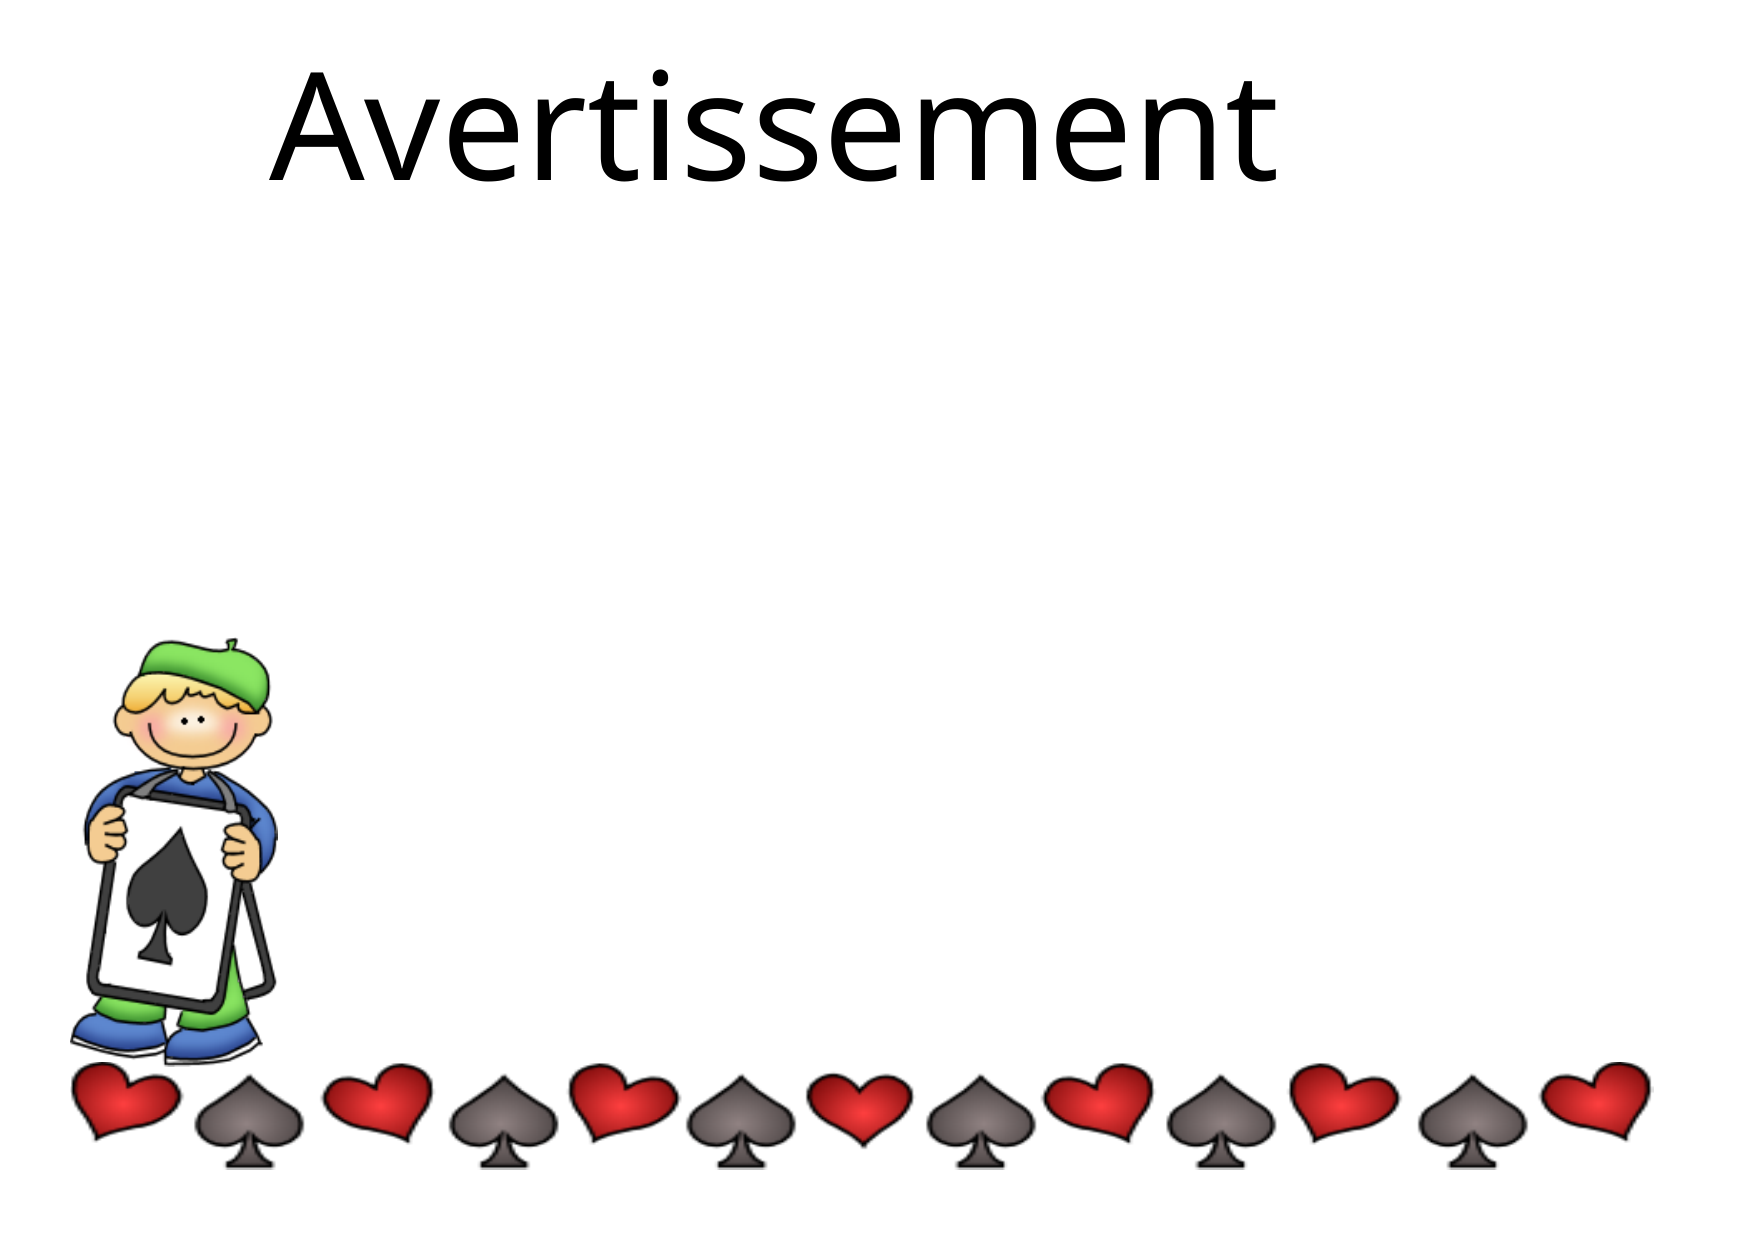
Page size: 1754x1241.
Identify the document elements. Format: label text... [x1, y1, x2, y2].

picture [70, 637, 1654, 1170]
text_box Avertissement [254, 12, 1474, 367]
